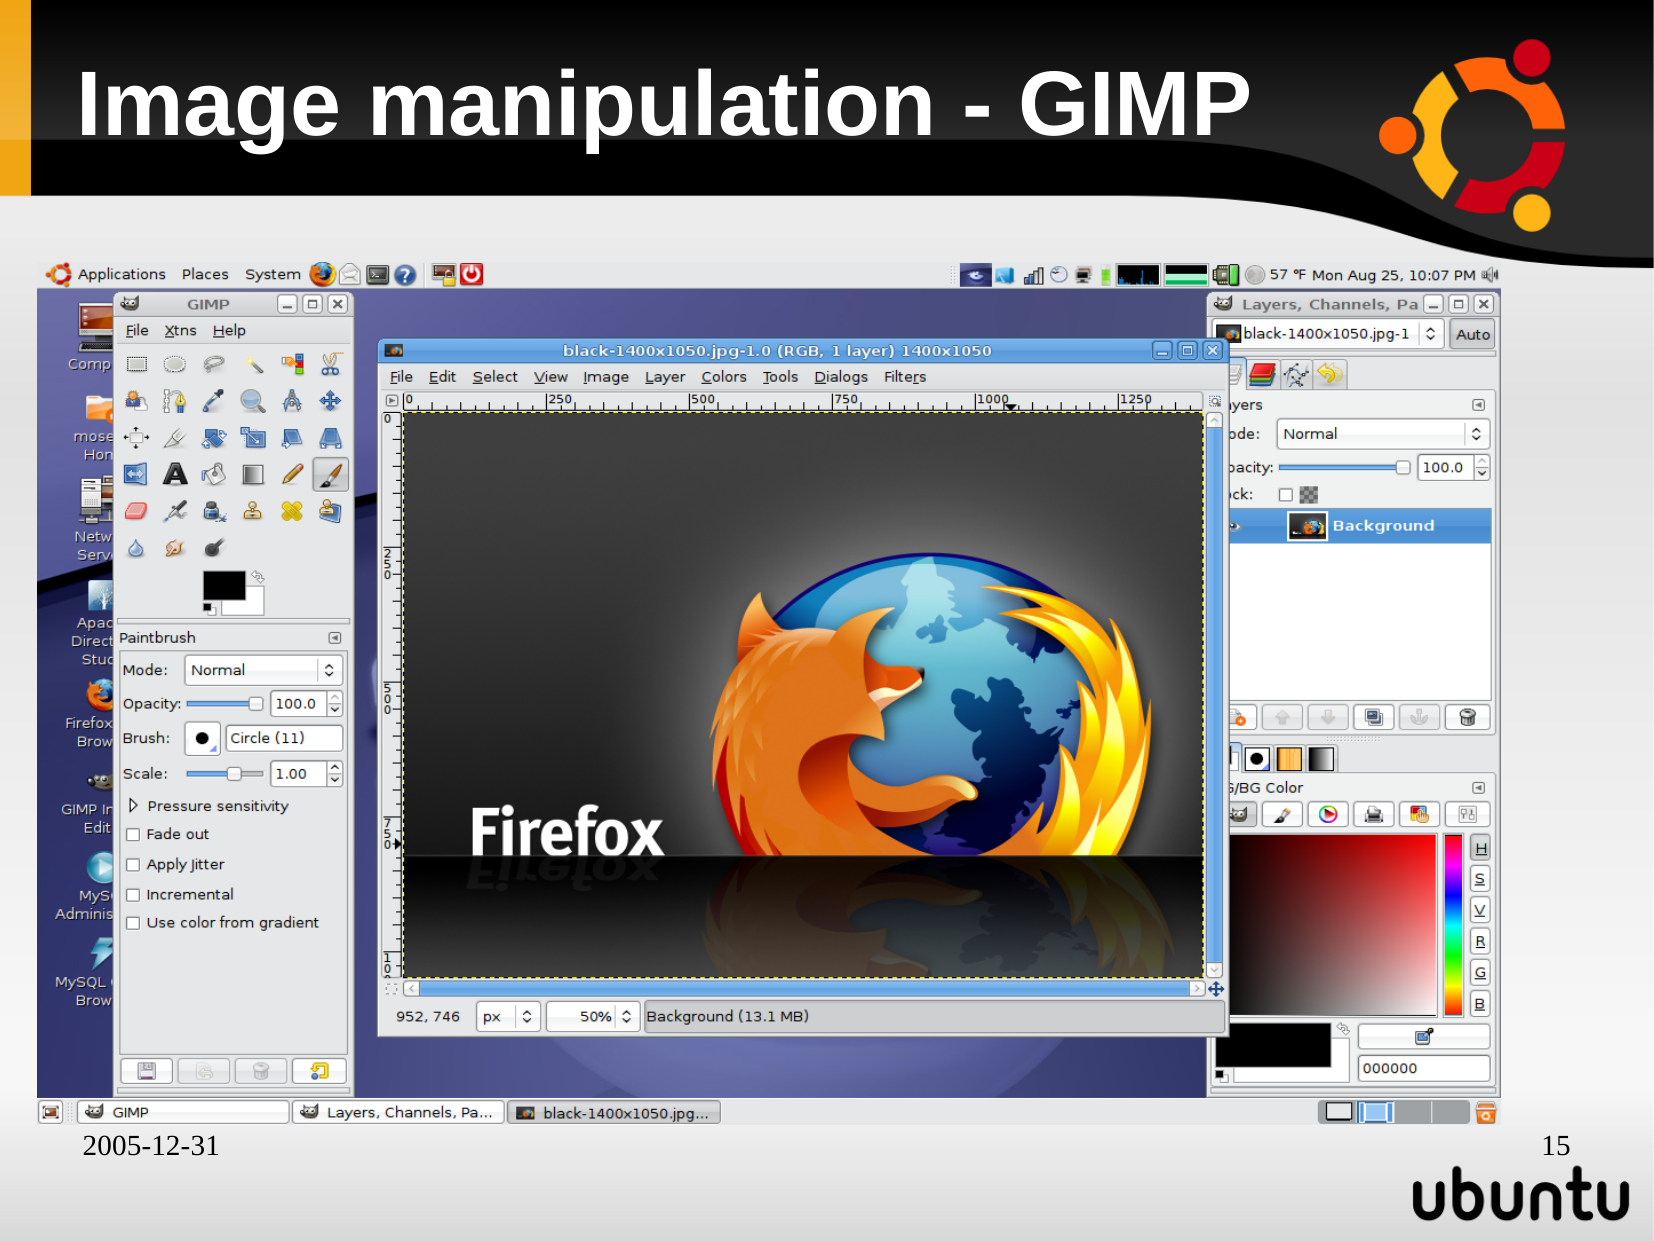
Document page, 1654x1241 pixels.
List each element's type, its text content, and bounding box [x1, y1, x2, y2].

title Image manipulation - GIMP [76, 0, 1565, 208]
picture [0, 0, 1654, 1241]
